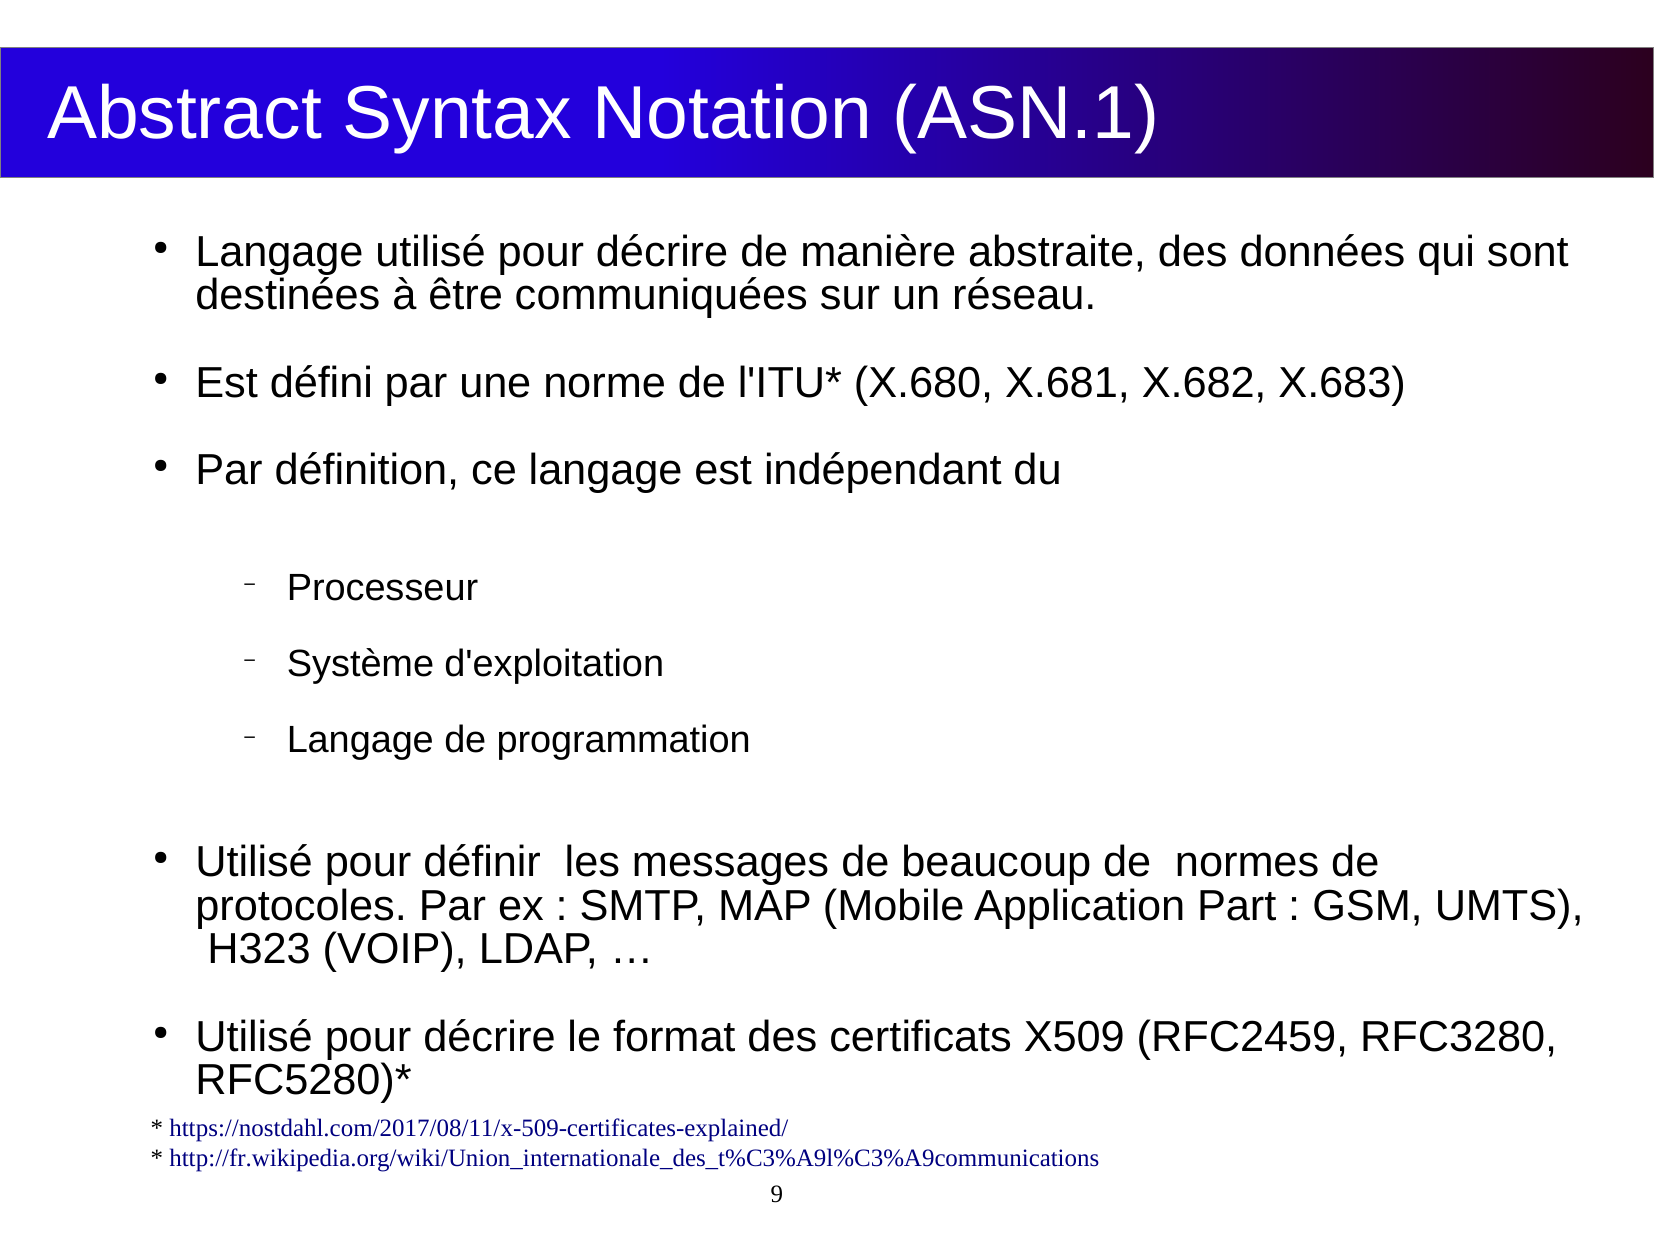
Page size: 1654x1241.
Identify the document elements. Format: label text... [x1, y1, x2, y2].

title Abstract Syntax Notation (ASN.1) [47, 6, 1477, 225]
text_box * https://nostdahl.com/2017/08/11/x-509-certificates-explained/ [135, 1103, 1353, 1179]
list Langage utilisé pour décrire de manière abstraite, des données qui sont destinées à être communiquées sur un réseau. Est défini par une norme de l'ITU* (X.680, X.681, X.682, X.683) Par définition, ce langage est indépendant du Processeur Système d'exploitation Langage de programmation Utilisé pour définir les messages de beaucoup de normes de protocoles. Par ex : SMTP, MAP (Mobile Application Part : GSM, UMTS), H323 (VOIP), LDAP, … Utilisé pour décrire le format des certificats X509 (RFC2459, RFC3280, RFC5280)* [116, 231, 1595, 1111]
